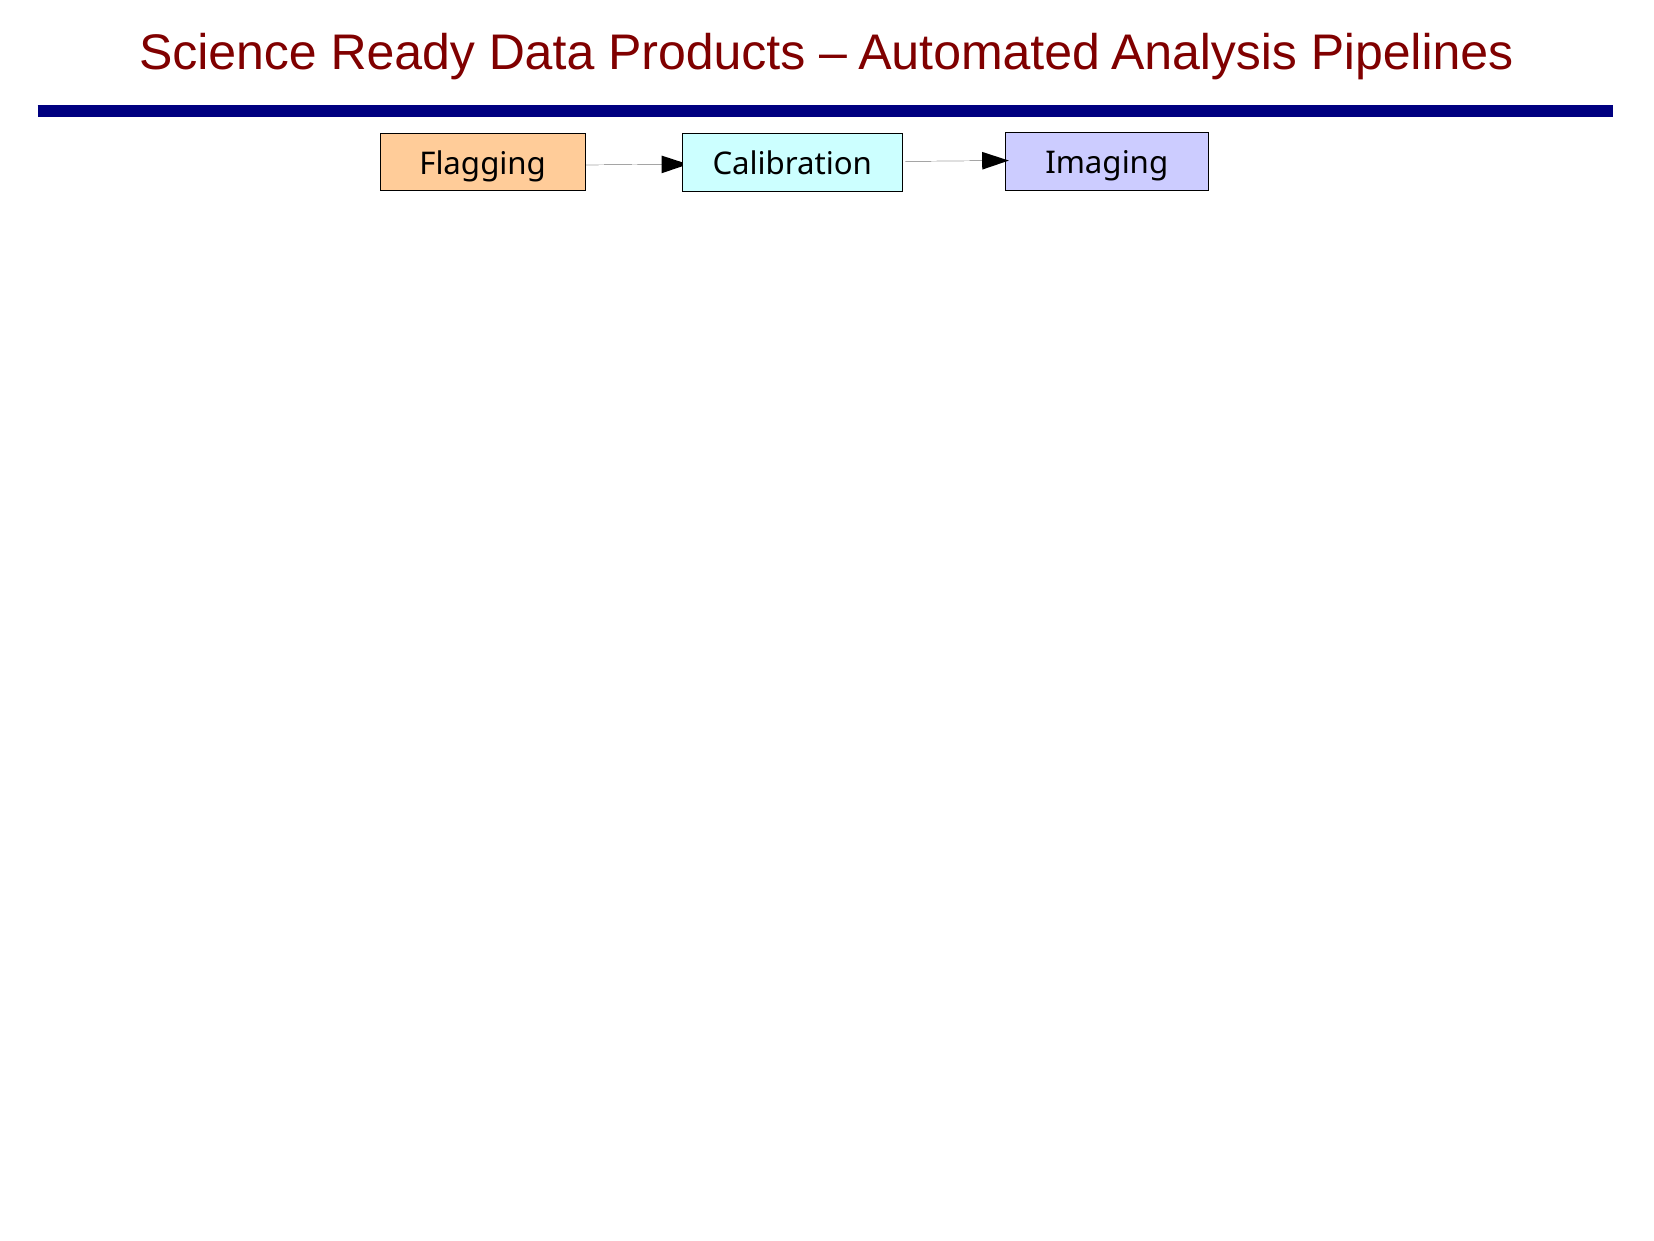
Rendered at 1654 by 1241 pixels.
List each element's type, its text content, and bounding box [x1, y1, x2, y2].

text_box Imaging [1005, 132, 1209, 191]
title Science Ready Data Products – Automated Analysis Pipelines [82, 15, 1571, 89]
text_box Flagging [380, 133, 586, 191]
text_box Calibration [682, 133, 903, 192]
